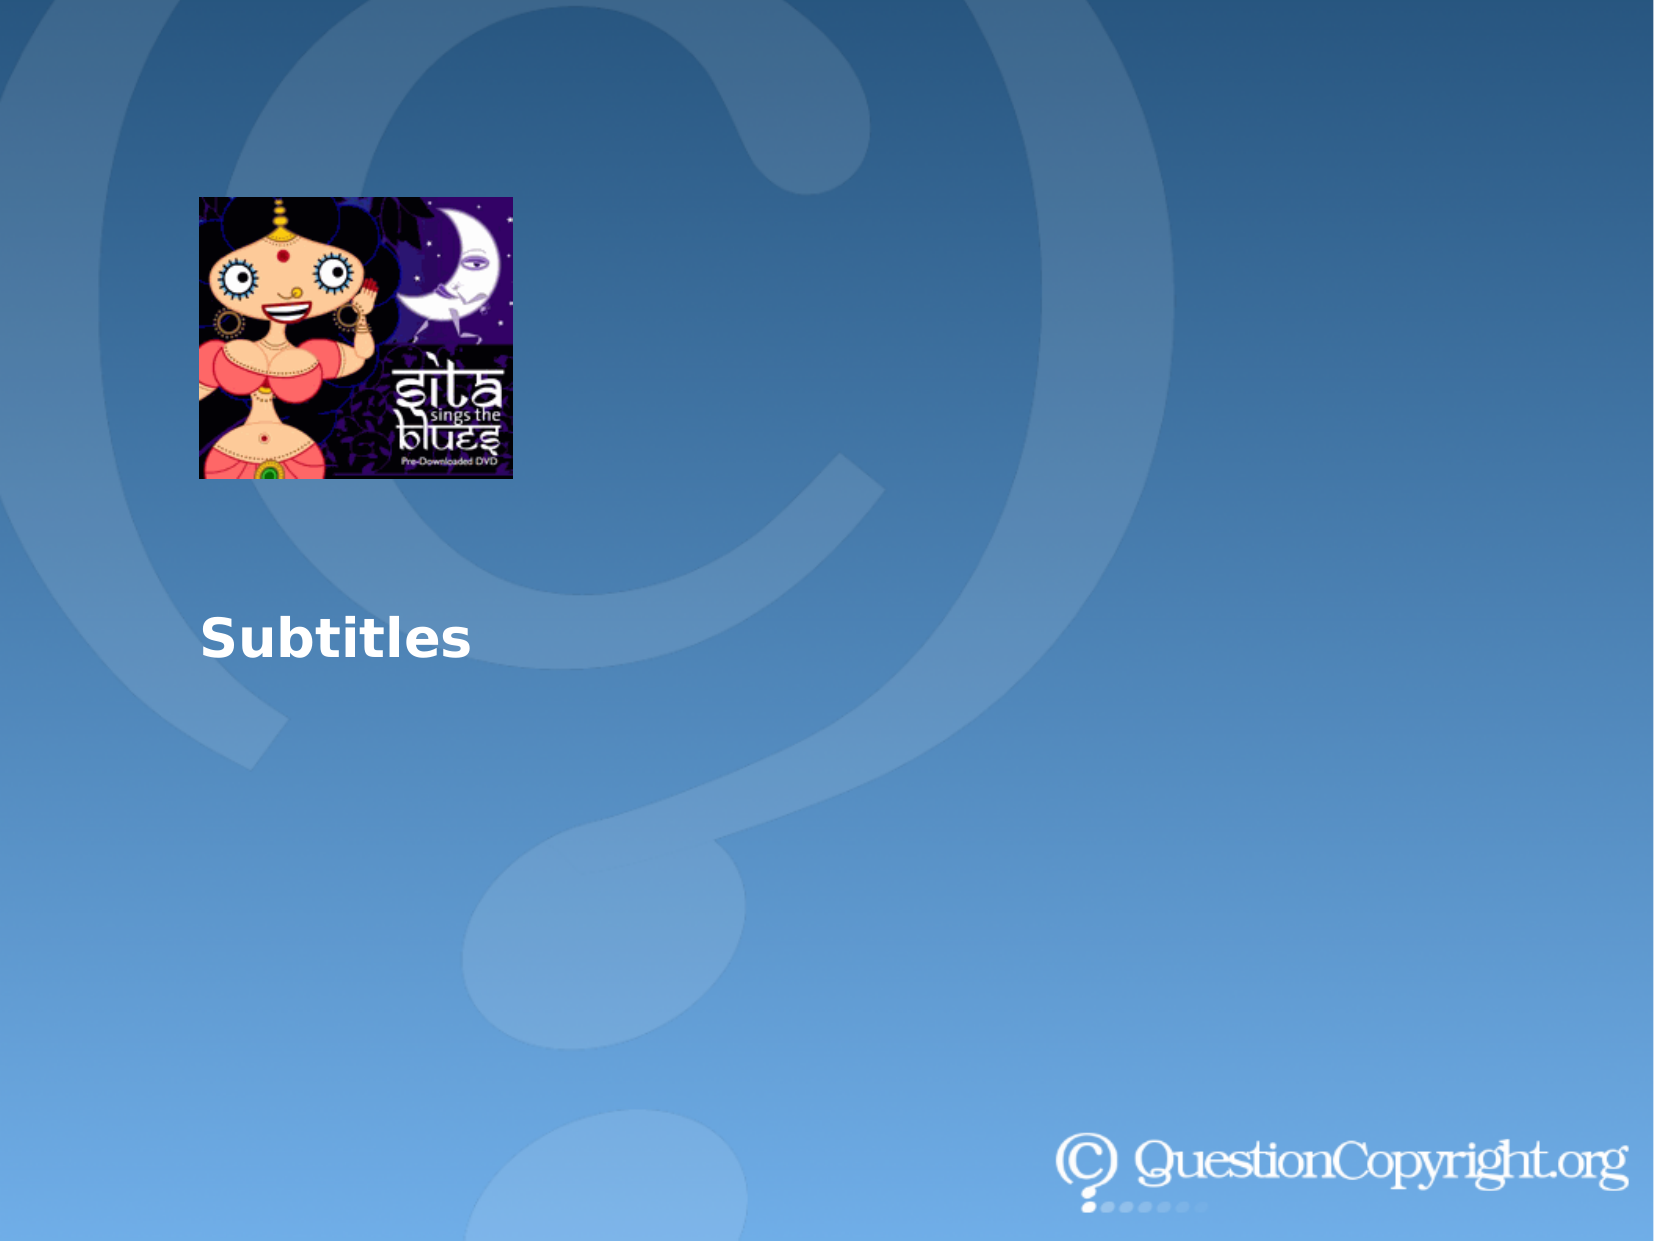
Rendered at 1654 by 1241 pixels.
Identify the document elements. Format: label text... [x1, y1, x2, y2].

text_box Subtitles [184, 599, 489, 741]
picture [0, 0, 1654, 1241]
